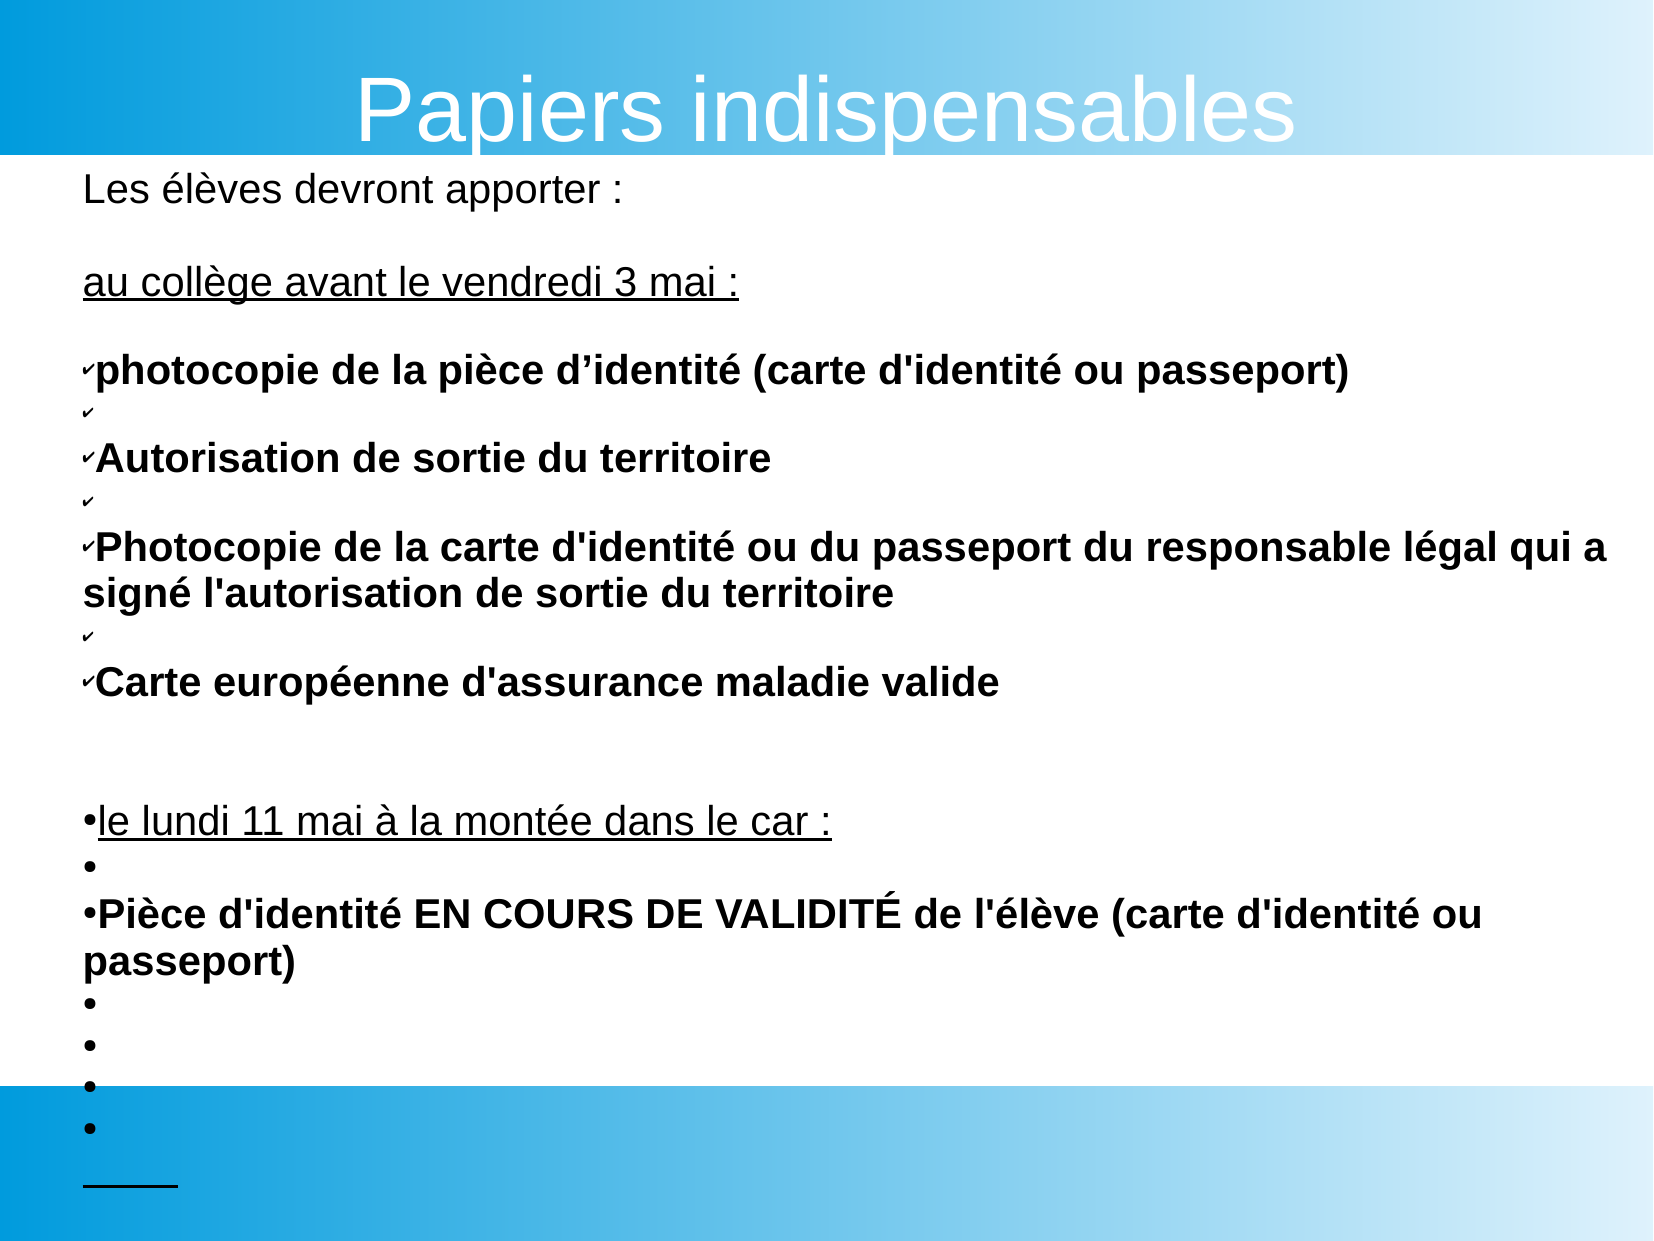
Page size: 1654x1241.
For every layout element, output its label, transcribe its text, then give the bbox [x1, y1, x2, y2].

text_box Les élèves devront apporter : au collège avant le vendredi 3 mai : photocopie de la pièce d’identité (carte d'identité ou passeport) Autorisation de sortie du territoire Photocopie de la carte d'identité ou du passeport du responsable légal qui a signé l'autorisation de sortie du territoire Carte européenne d'assurance maladie valide le lundi 11 mai à la montée dans le car : Pièce d'identité EN COURS DE VALIDITÉ de l'élève (carte d'identité ou passeport) [82, 165, 1654, 1241]
title Papiers indispensables [82, 49, 1571, 155]
